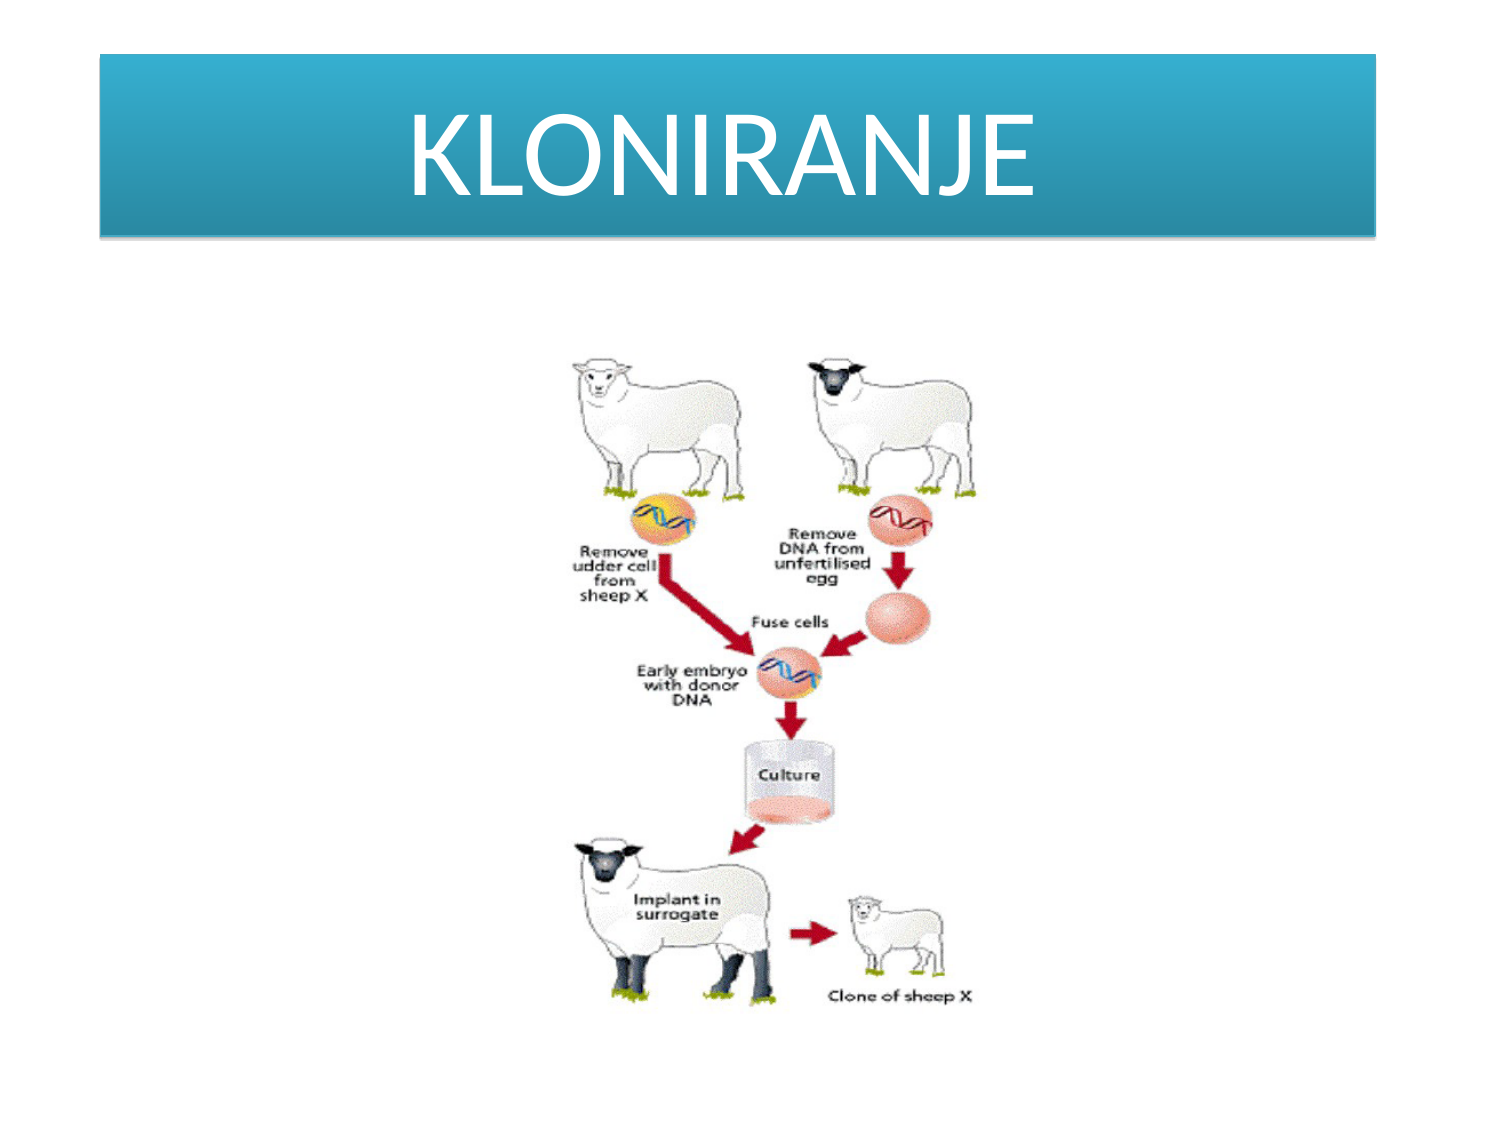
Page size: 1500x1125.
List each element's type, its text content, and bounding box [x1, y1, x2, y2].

title KLONIRANJE [100, 54, 1376, 237]
picture [513, 337, 1057, 1064]
